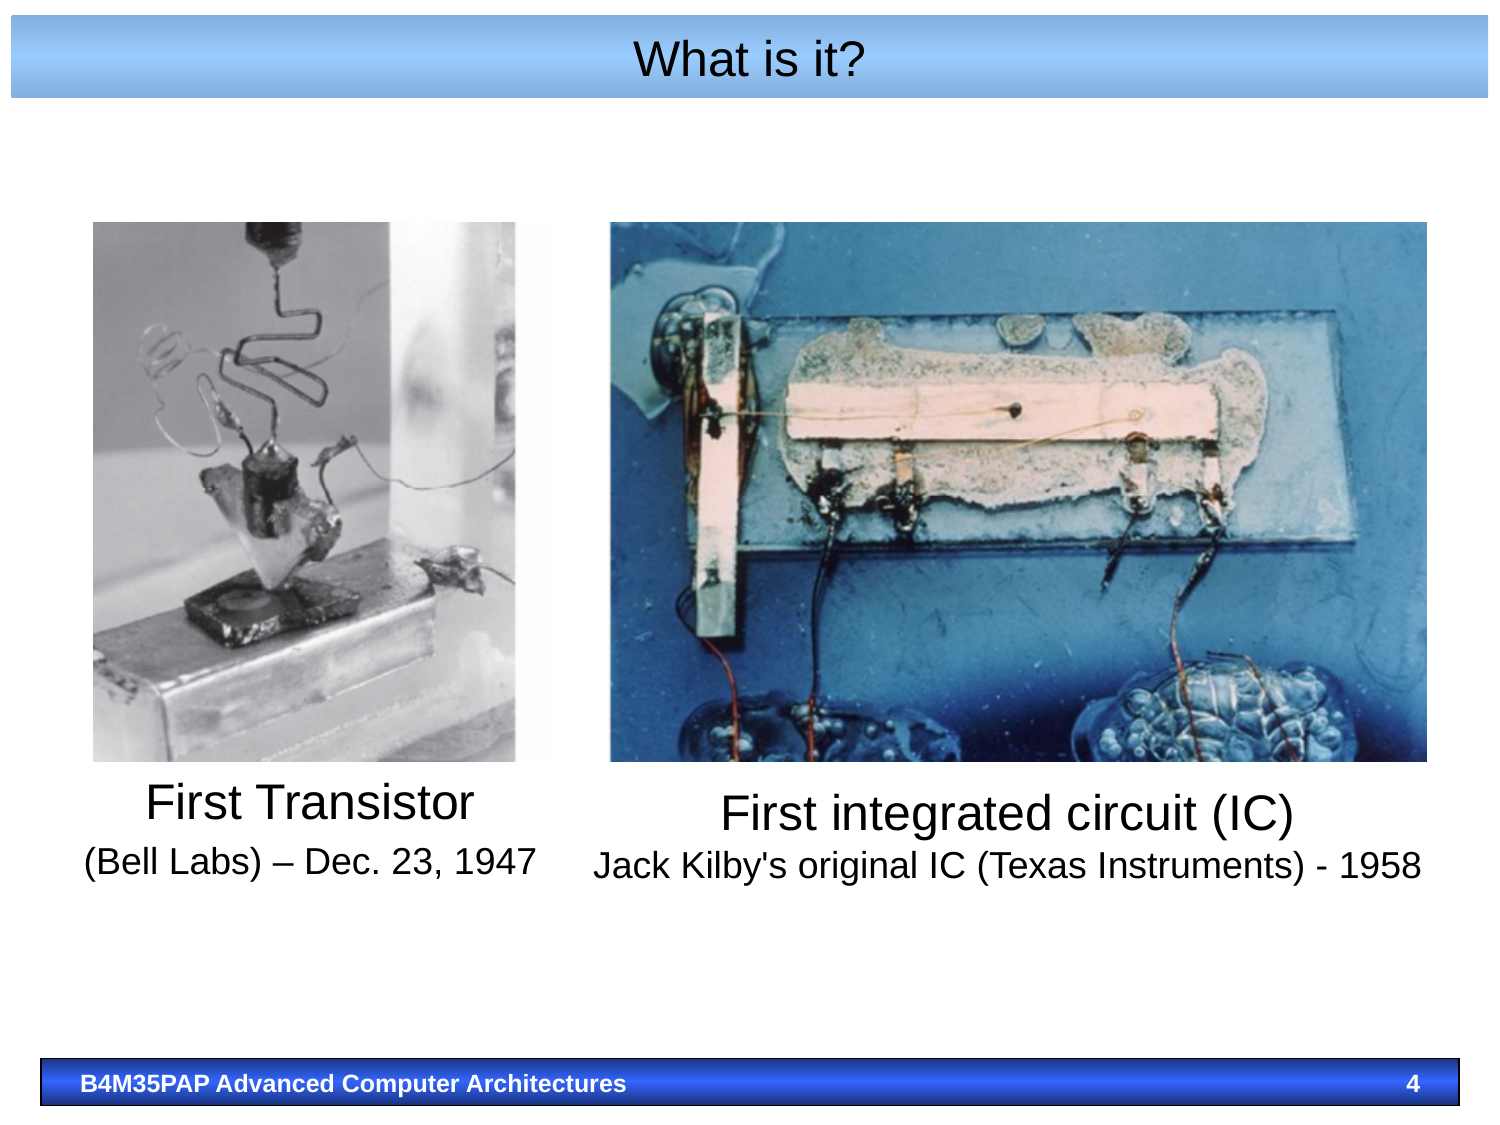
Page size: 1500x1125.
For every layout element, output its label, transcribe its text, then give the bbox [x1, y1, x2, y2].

picture [93, 222, 1427, 762]
text_box First integrated circuit (IC) Jack Kilby's original IC (Texas Instruments) - 1958 [562, 773, 1454, 894]
text_box First Transistor (Bell Labs) – Dec. 23, 1947 [58, 761, 563, 1043]
title What is it? [11, 15, 1489, 98]
